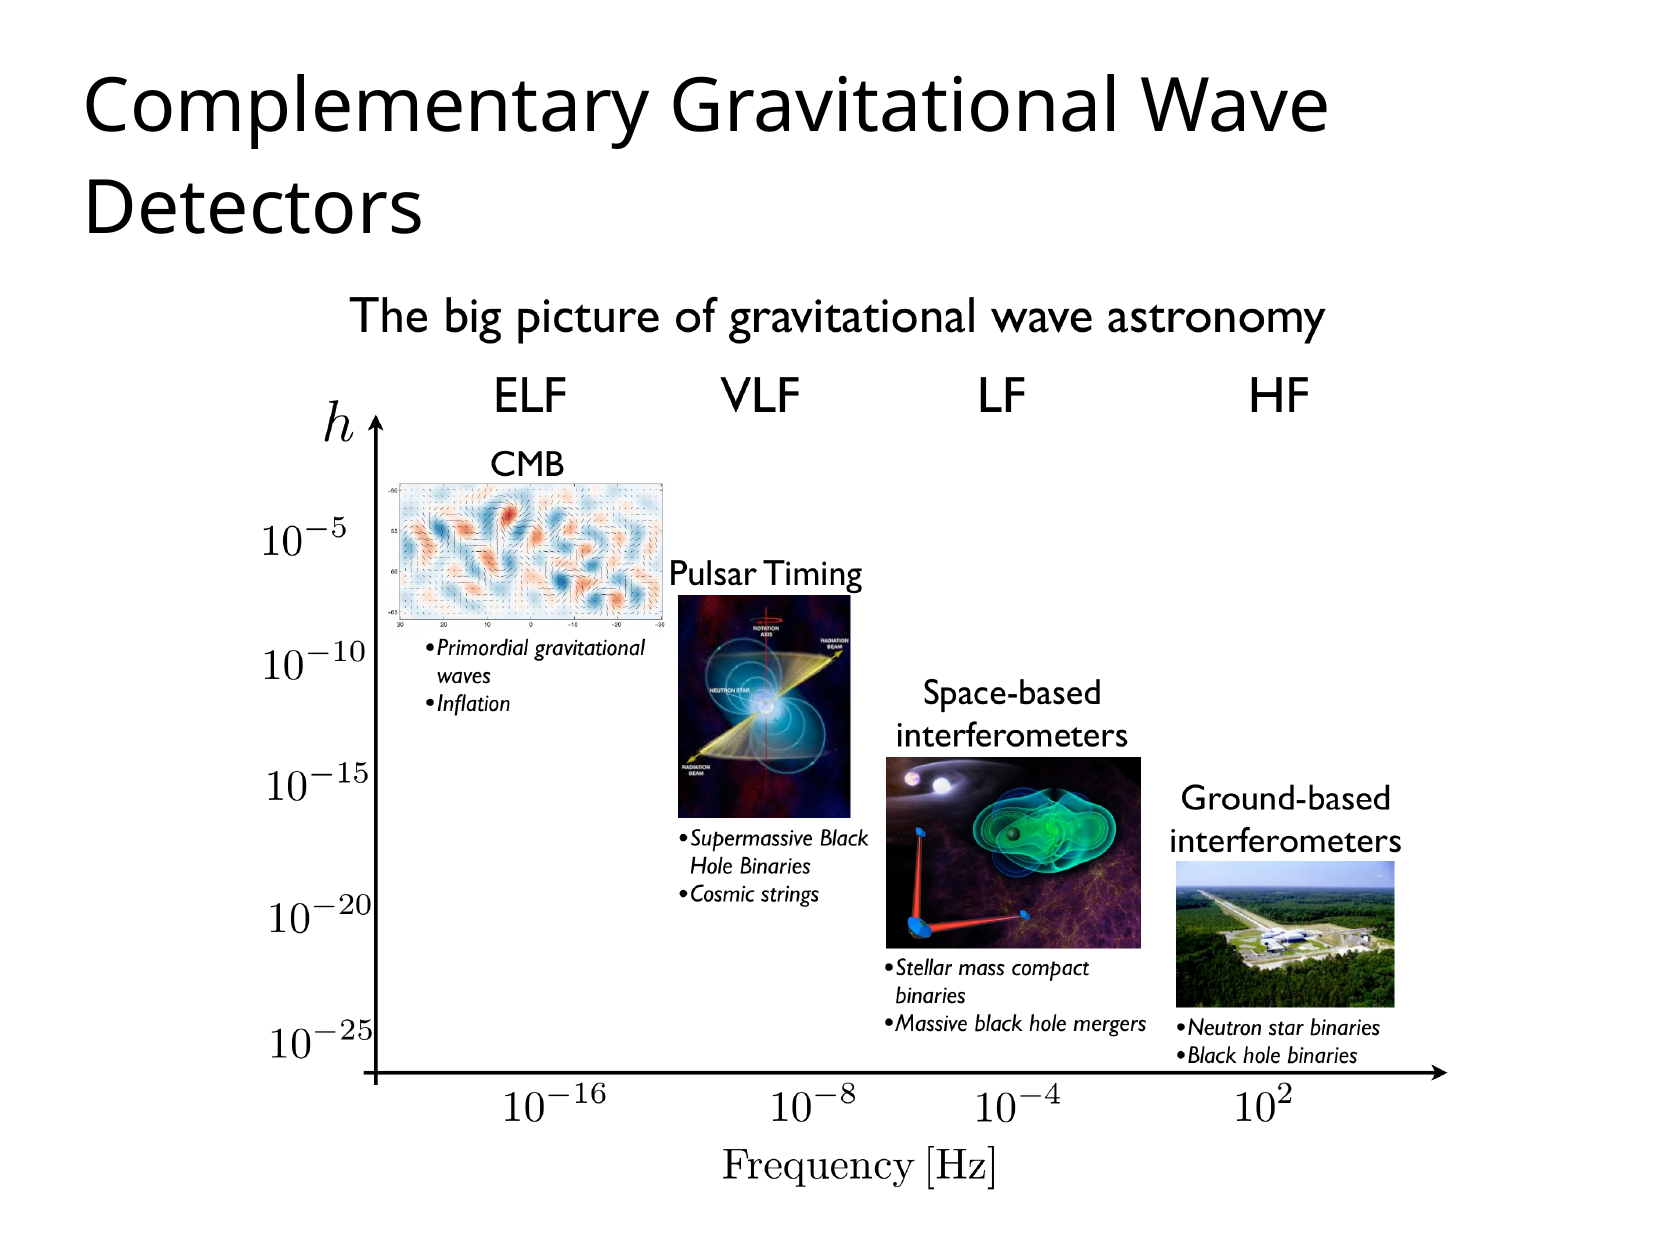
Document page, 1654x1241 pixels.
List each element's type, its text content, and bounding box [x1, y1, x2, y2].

picture [240, 274, 1479, 1203]
title Complementary Gravitational Wave Detectors [82, 43, 1571, 263]
